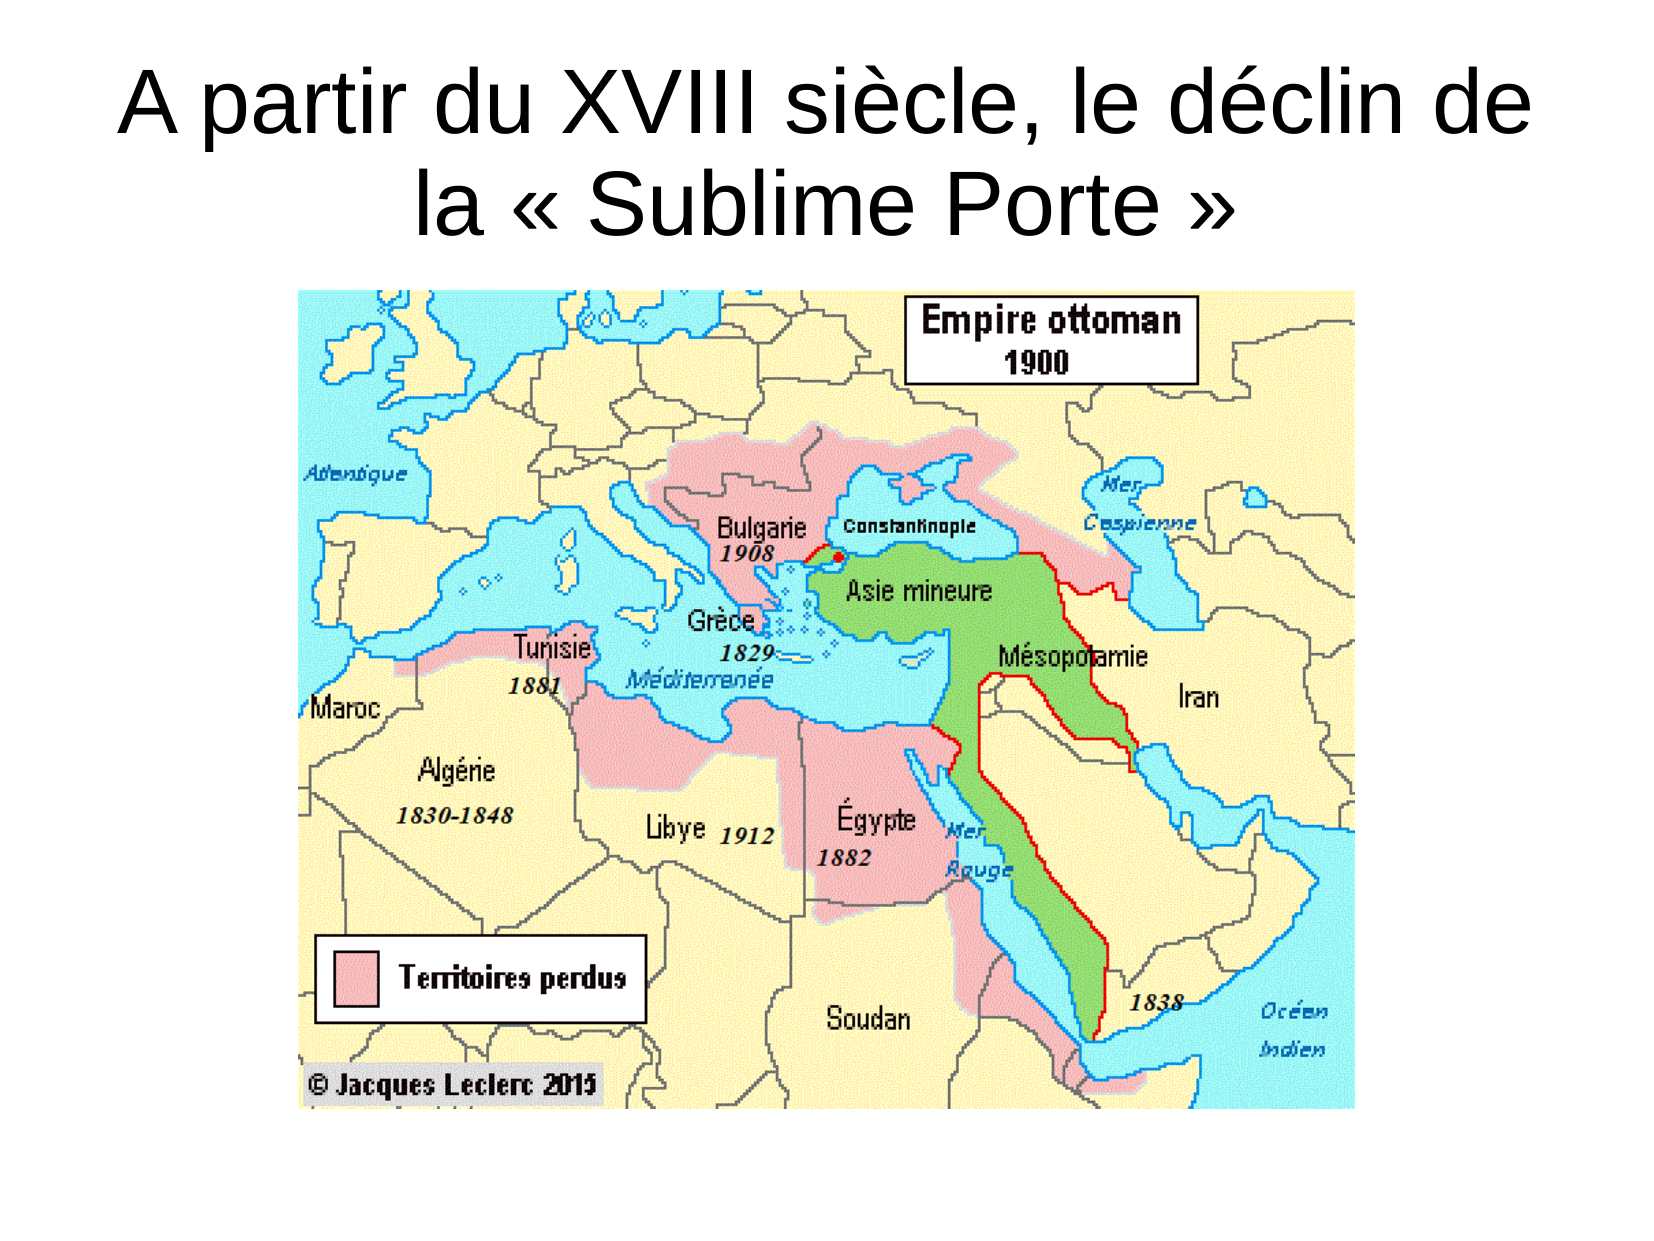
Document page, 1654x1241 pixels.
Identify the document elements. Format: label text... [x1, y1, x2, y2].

picture [298, 290, 1355, 1109]
title A partir du XVIII siècle, le déclin de la « Sublime Porte » [82, 49, 1571, 257]
